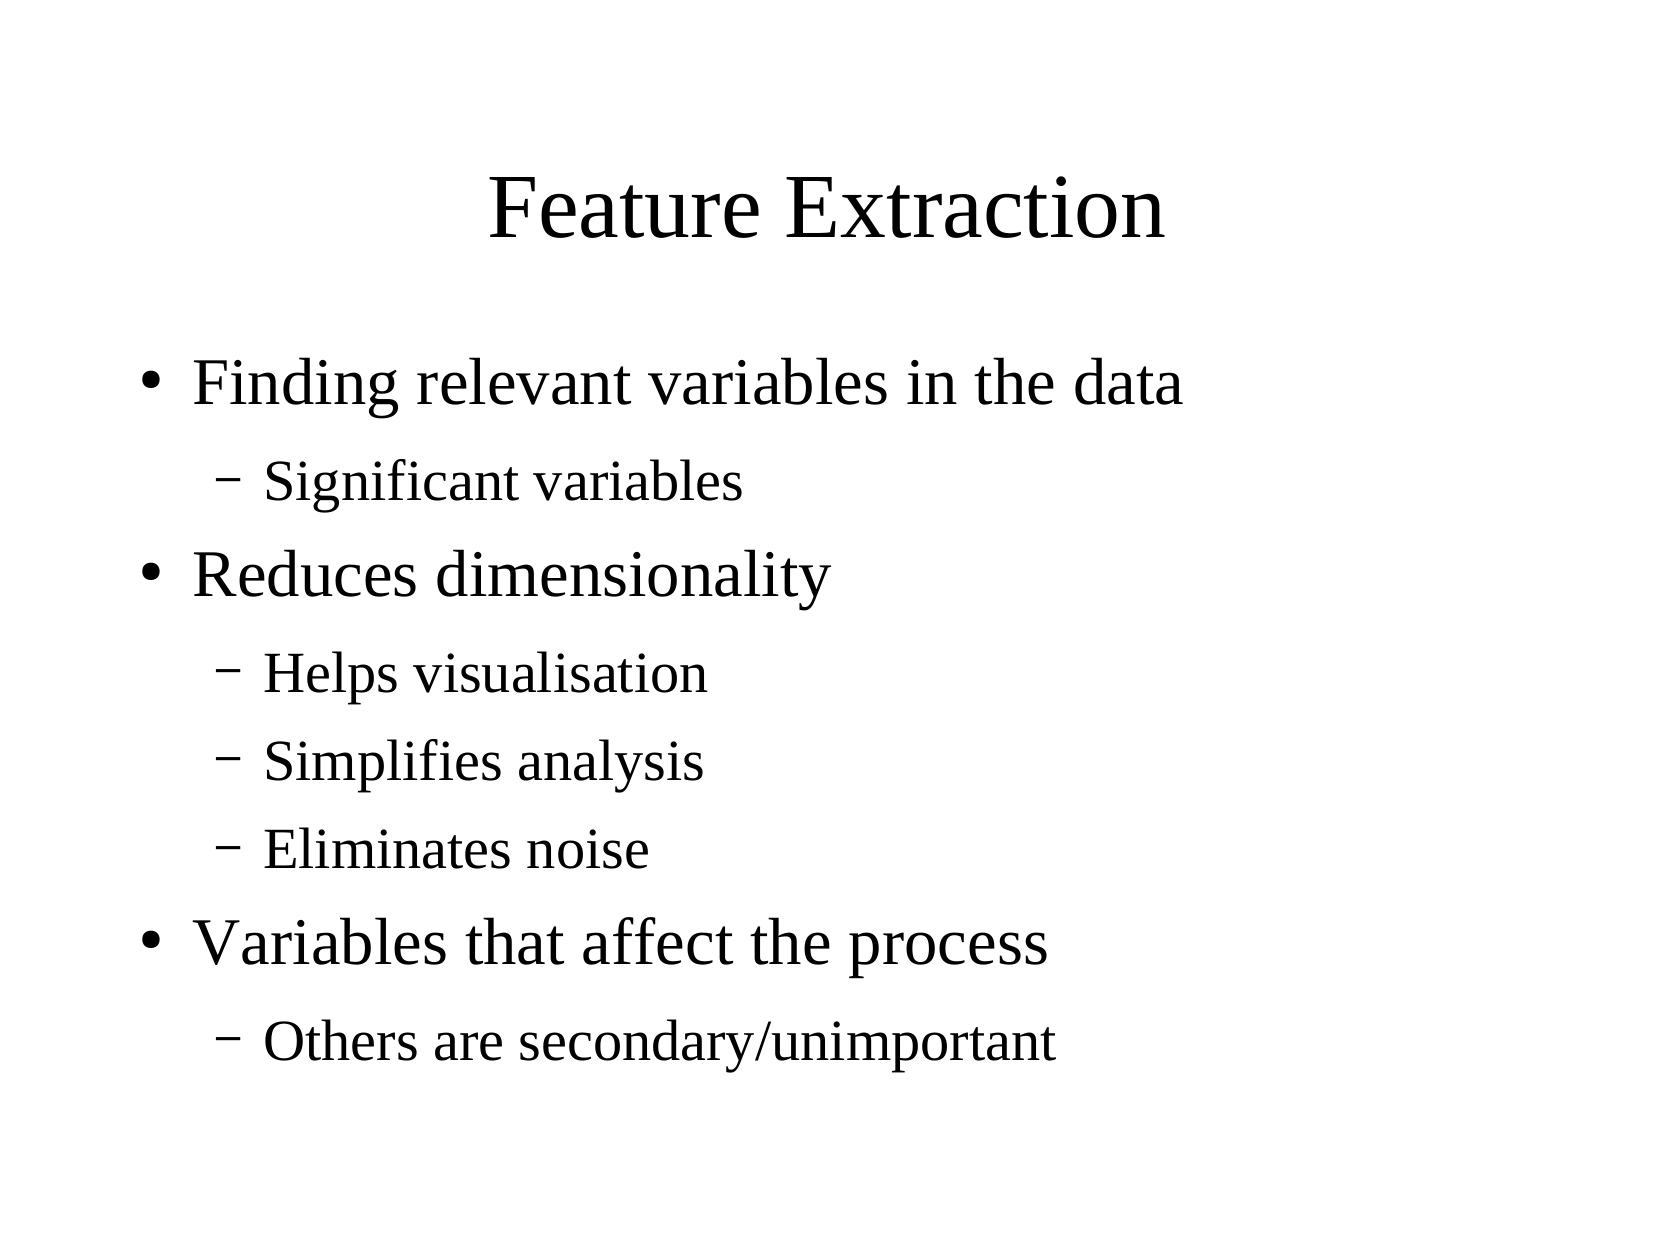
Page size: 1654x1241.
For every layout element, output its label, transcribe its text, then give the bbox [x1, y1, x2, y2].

list Finding relevant variables in the data Significant variables Reduces dimensionality Helps visualisation Simplifies analysis Eliminates noise Variables that affect the process Others are secondary/unimportant [121, 344, 1534, 1127]
title Feature Extraction [121, 102, 1534, 311]
